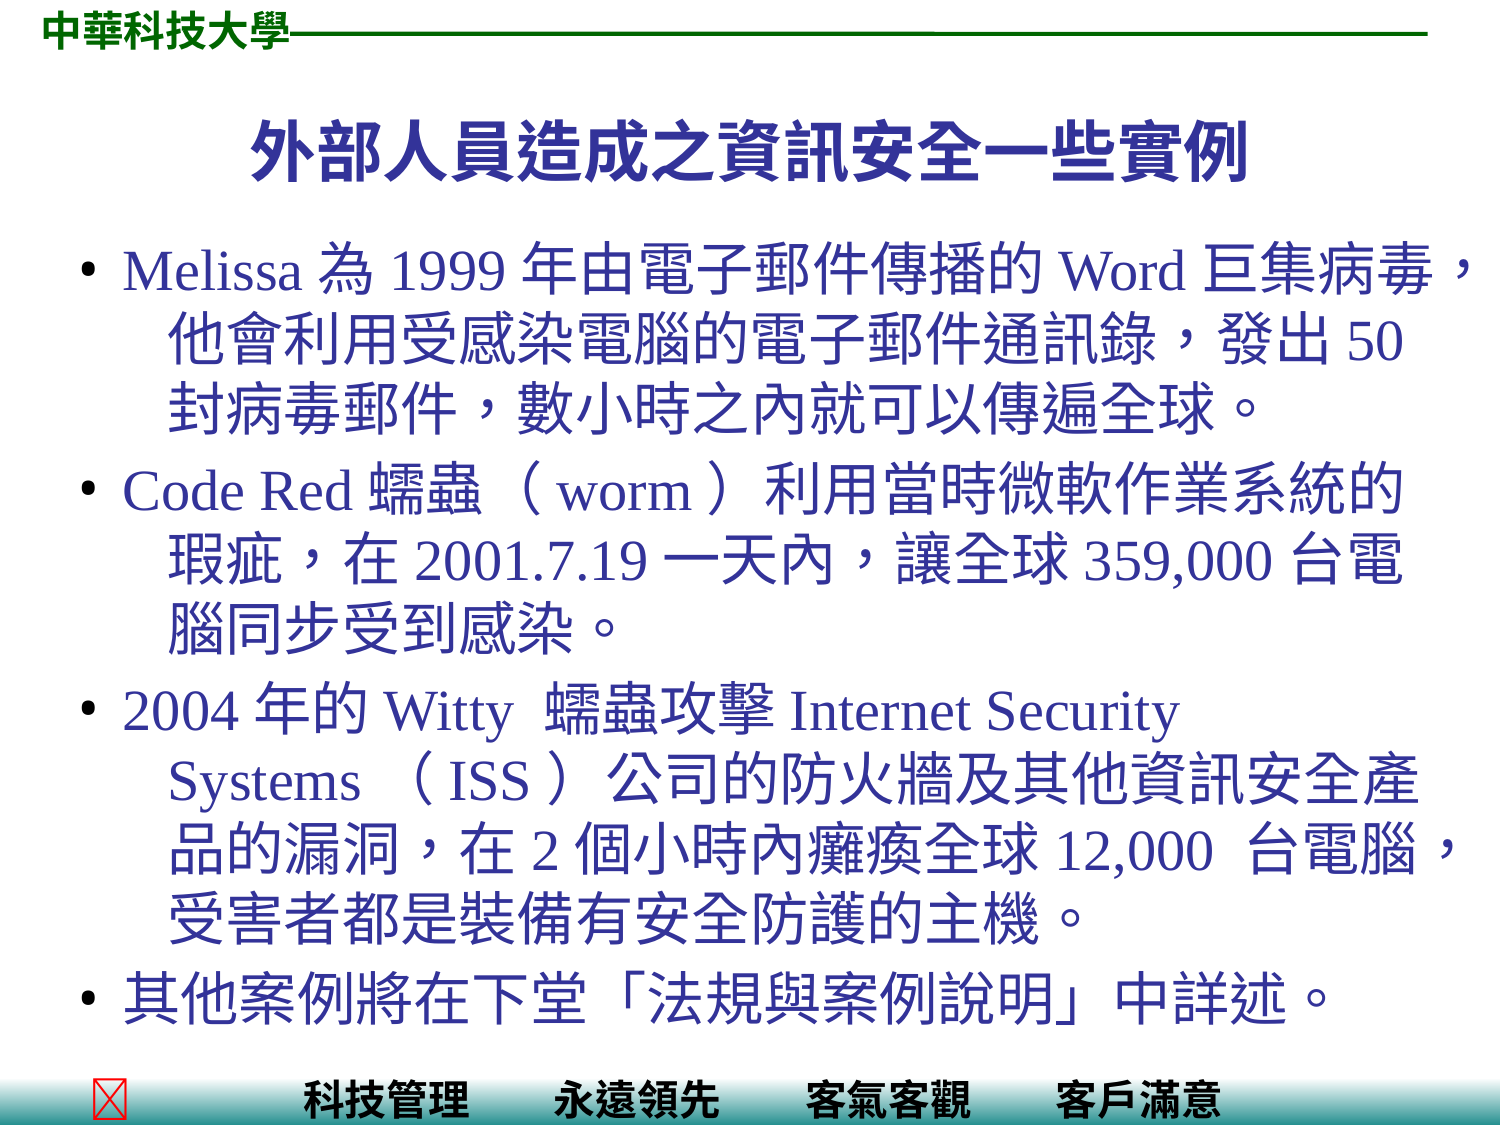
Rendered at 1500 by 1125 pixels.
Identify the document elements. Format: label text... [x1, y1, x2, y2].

title 外部人員造成之資訊安全一些實例 [75, 87, 1426, 213]
list Melissa為1999年由電子郵件傳播的Word巨集病毒，他會利用受感染電腦的電子郵件通訊錄，發出50封病毒郵件，數小時之內就可以傳遍全球。 Code Red蠕蟲（worm）利用當時微軟作業系統的瑕疵，在2001.7.19一天內，讓全球359,000台電腦同步受到感染。 2004年的Witty 蠕蟲攻擊Internet Security Systems（ISS）公司的防火牆及其他資訊安全產品的漏洞，在2個小時內癱瘓全球12,000 台電腦，受害者都是裝備有安全防護的主機。 其他案例將在下堂「法規與案例說明」中詳述。 [62, 224, 1450, 1063]
